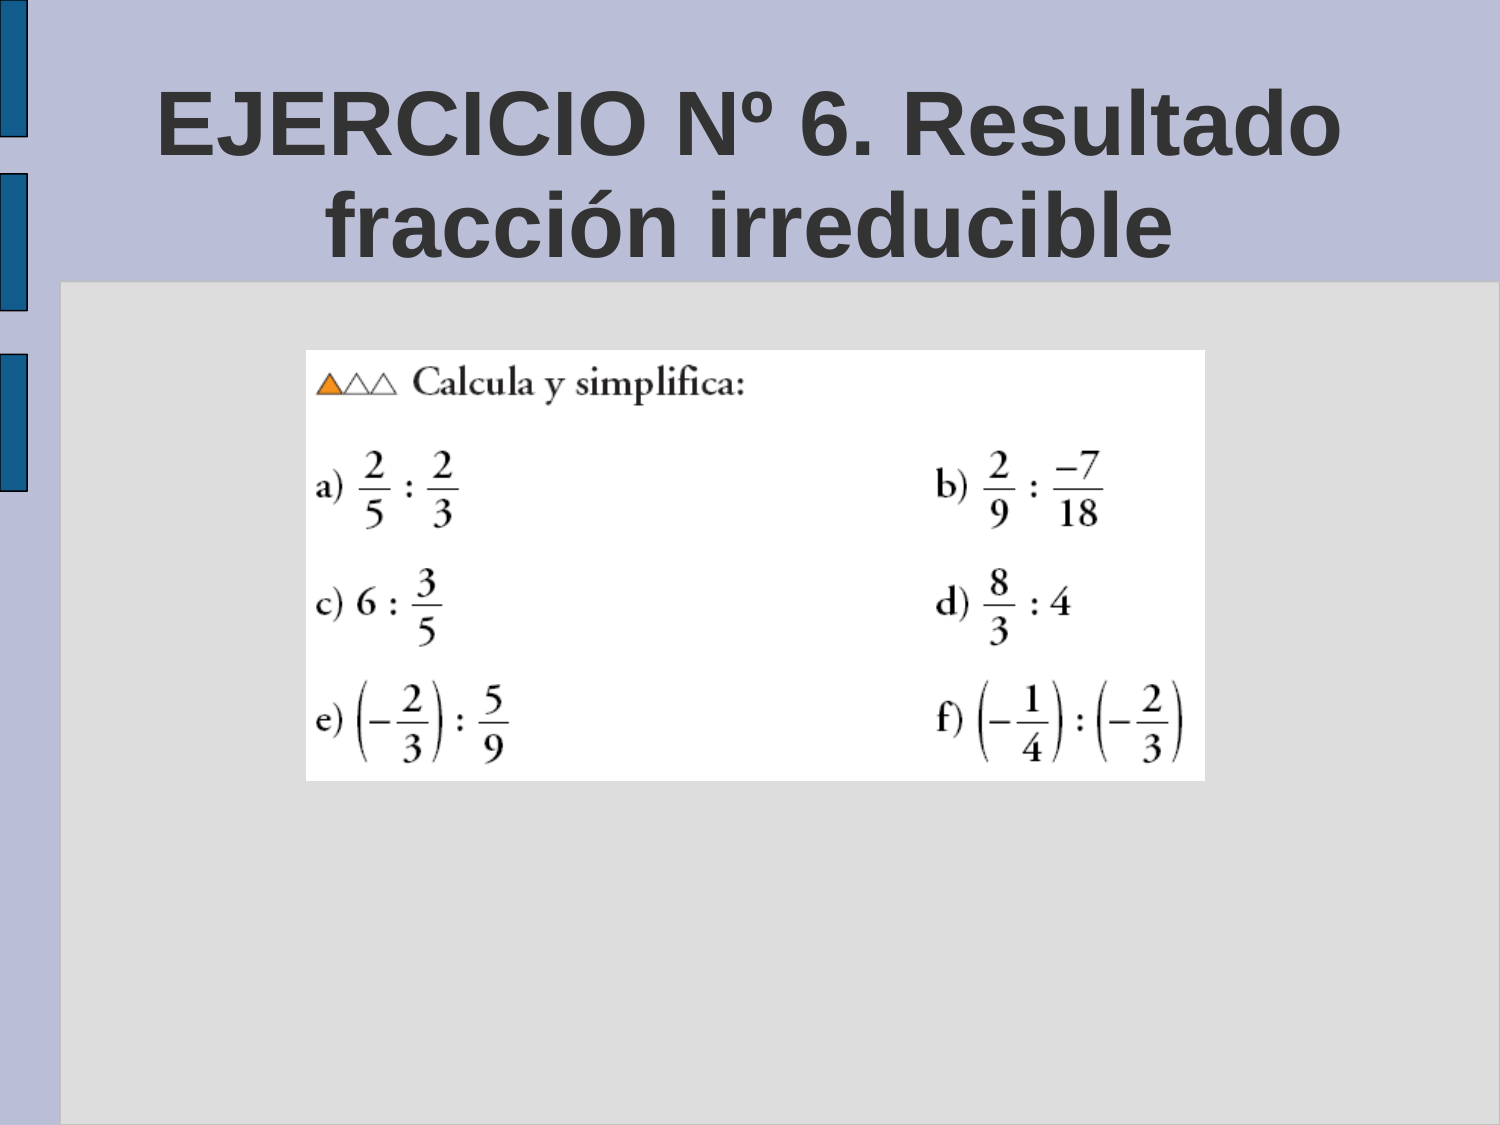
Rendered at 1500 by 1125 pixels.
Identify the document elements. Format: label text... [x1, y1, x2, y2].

picture [306, 350, 1205, 781]
title EJERCICIO Nº 6. Resultado fracción irreducible [110, 73, 1391, 279]
